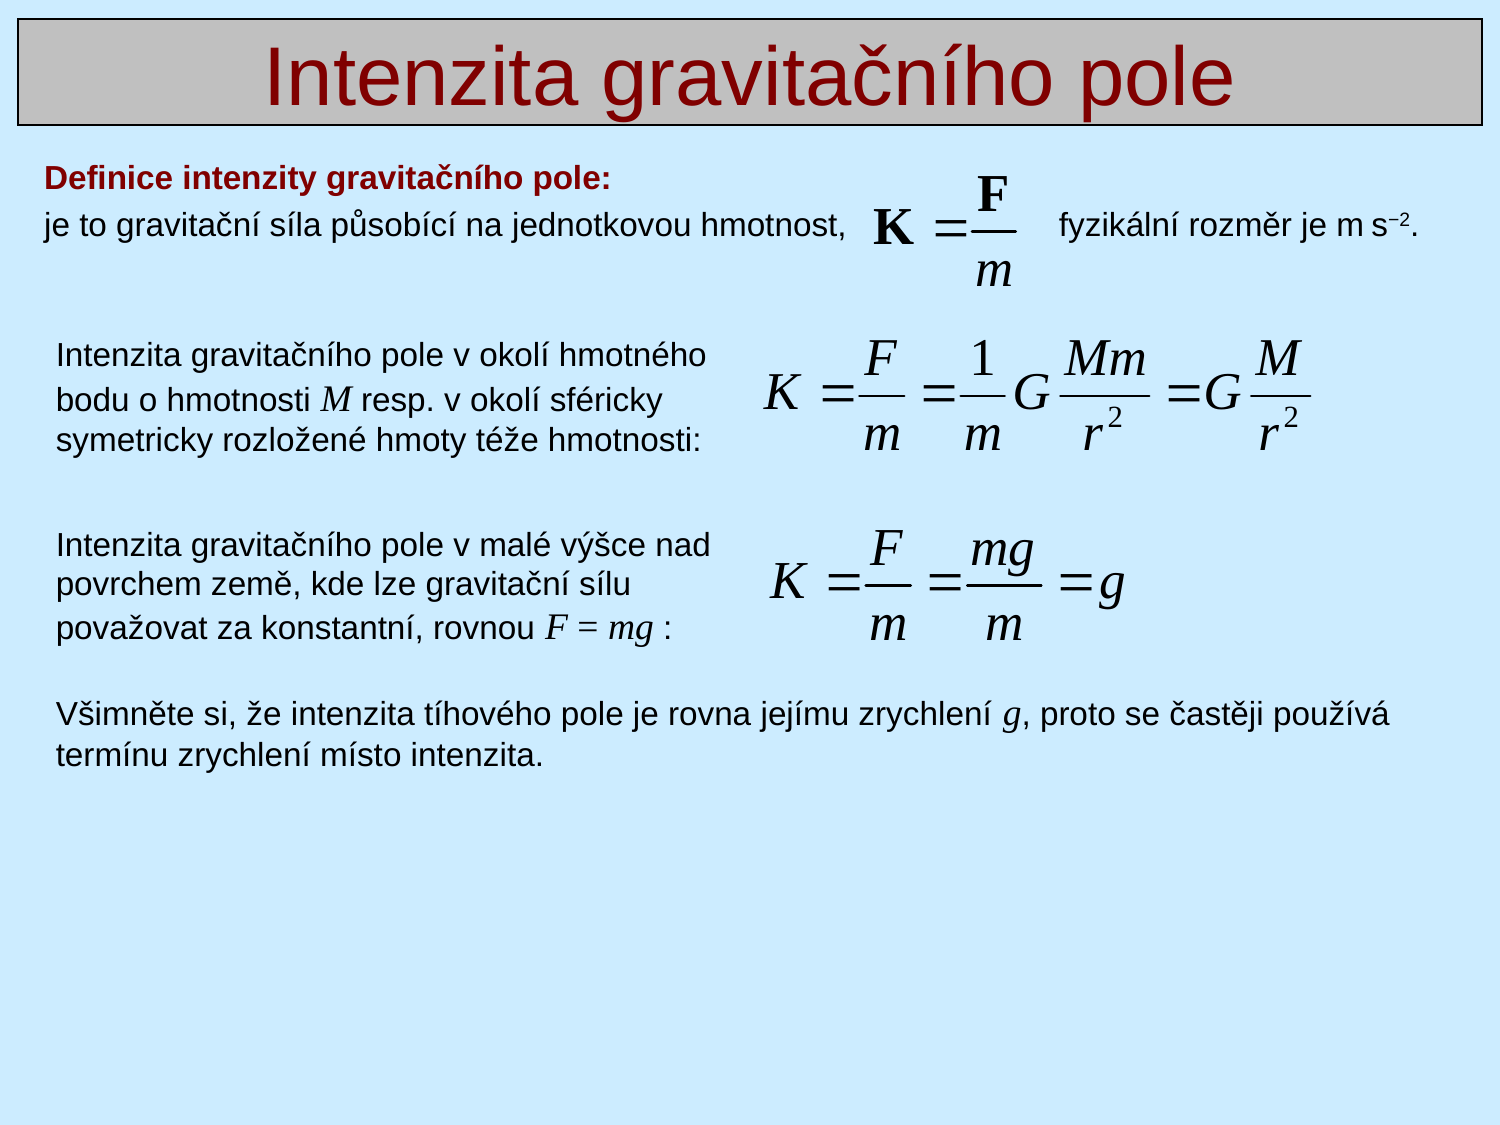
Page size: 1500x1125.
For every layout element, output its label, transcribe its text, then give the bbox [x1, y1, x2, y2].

text_box Intenzita gravitačního pole v okolí hmotného bodu o hmotnosti M resp. v okolí sféricky symetricky rozložené hmoty téže hmotnosti: [41, 326, 774, 466]
text_box Intenzita gravitačního pole v malé výšce nad povrchem země, kde lze gravitační sílu považovat za konstantní, rovnou F = mg : [41, 515, 774, 655]
text_box Intenzita gravitačního pole [17, 18, 1483, 126]
picture [760, 514, 1138, 653]
text_box Definice intenzity gravitačního pole: je to gravitační síla působící na jednotkovou hmotnost, fyzikální rozměr je m s−2. [29, 148, 1471, 1007]
picture [866, 160, 1026, 298]
text_box Všimněte si, že intenzita tíhového pole je rovna jejímu zrychlení g, proto se častěji používá termínu zrychlení místo intenzita. [41, 680, 1459, 781]
picture [754, 324, 1321, 463]
